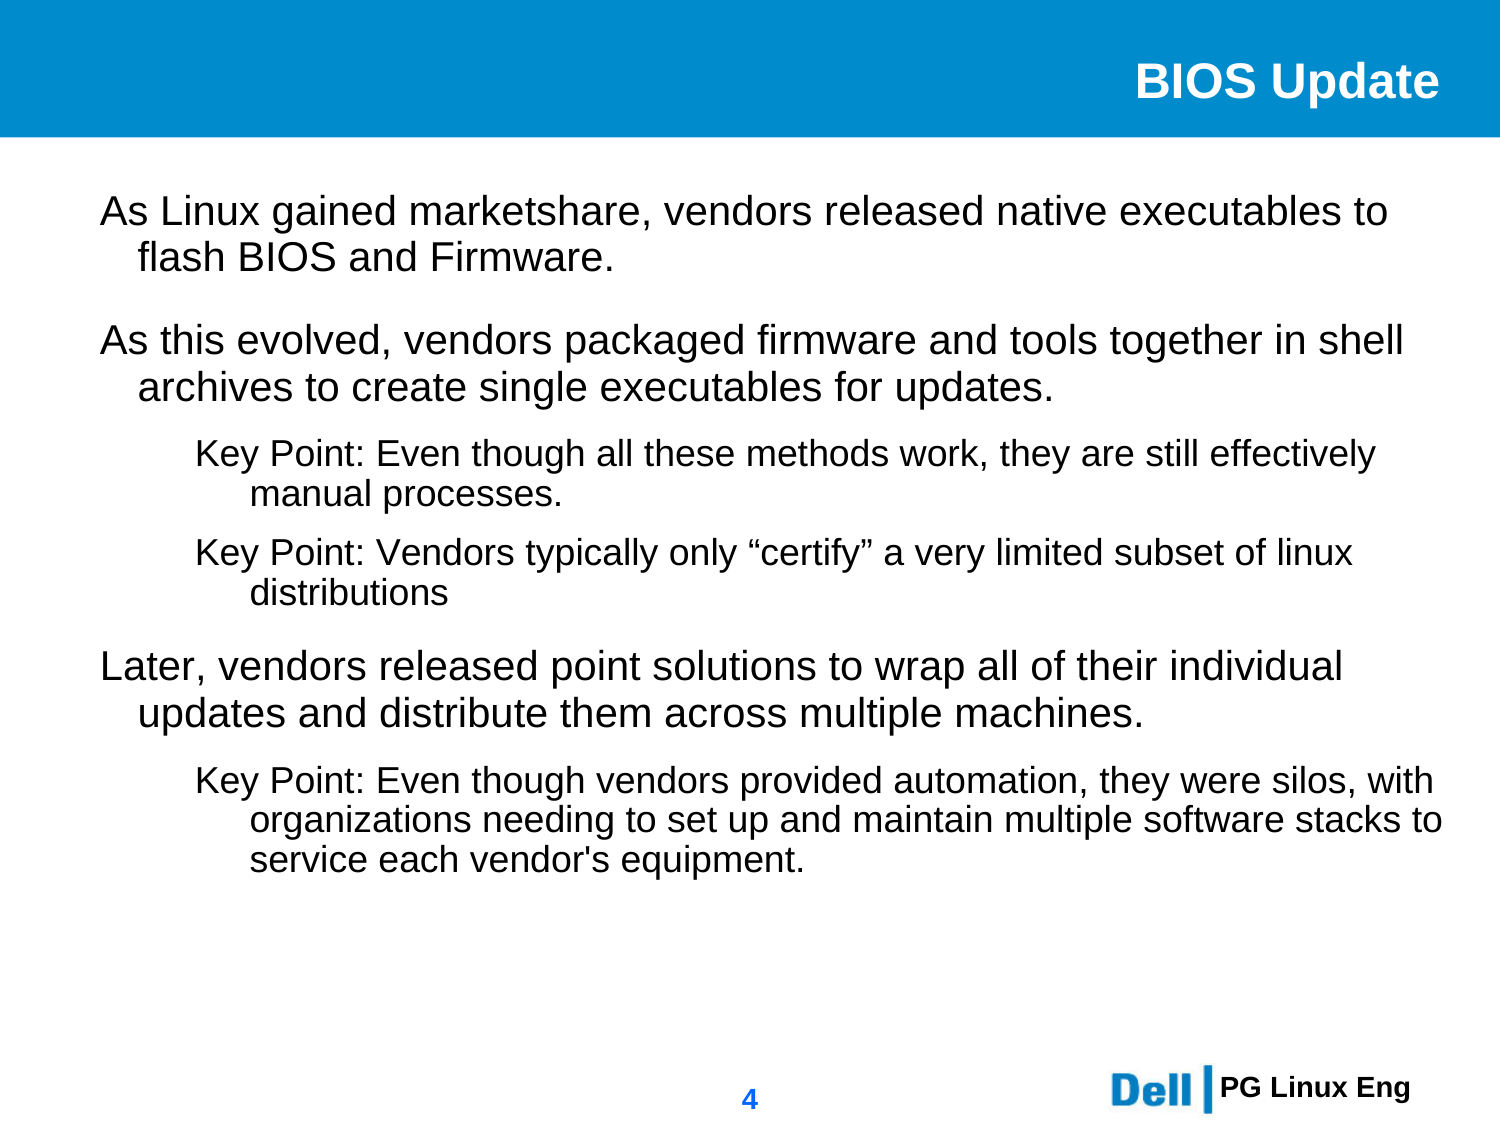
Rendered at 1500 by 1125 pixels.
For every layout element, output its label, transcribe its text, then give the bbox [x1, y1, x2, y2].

list As Linux gained marketshare, vendors released native executables to flash BIOS and Firmware. As this evolved, vendors packaged firmware and tools together in shell archives to create single executables for updates. Key Point: Even though all these methods work, they are still effectively manual processes. Key Point: Vendors typically only “certify” a very limited subset of linux distributions Later, vendors released point solutions to wrap all of their individual updates and distribute them across multiple machines. Key Point: Even though vendors provided automation, they were silos, with organizations needing to set up and maintain multiple software stacks to service each vendor's equipment. [99, 187, 1463, 1066]
title BIOS Update [157, 37, 1455, 126]
picture [1108, 1066, 1216, 1117]
